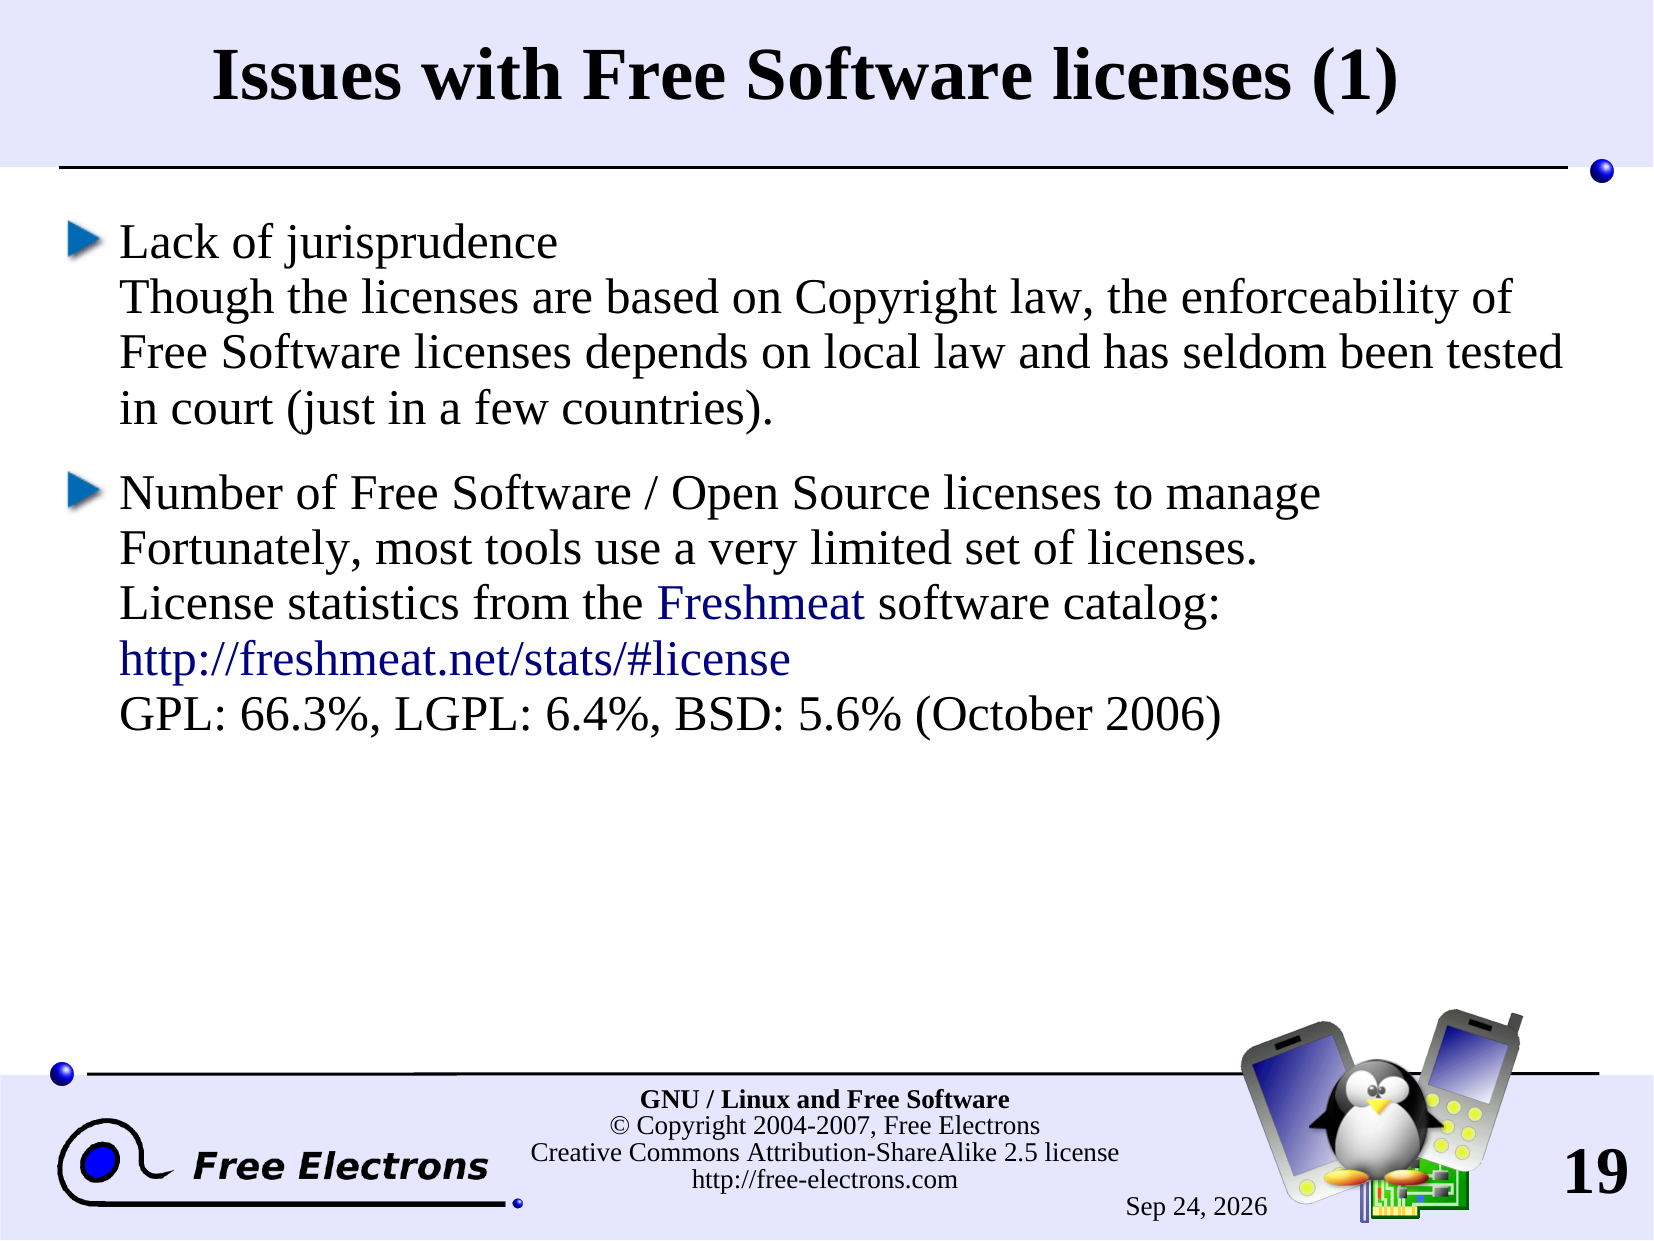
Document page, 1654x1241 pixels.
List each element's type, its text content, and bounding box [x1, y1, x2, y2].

title Issues with Free Software licenses (1) [60, 25, 1551, 124]
picture [1230, 1064, 1522, 1241]
picture [50, 1107, 527, 1216]
list Lack of jurisprudence Though the licenses are based on Copyright law, the enforceability of Free Software licenses depends on local law and has seldom been tested in court (just in a few countries). Number of Free Software / Open Source licenses to manage Fortunately, most tools use a very limited set of licenses. License statistics from the Freshmeat software catalog: http://freshmeat.net/stats/#license GPL: 66.3%, LGPL: 6.4%, BSD: 5.6% (October 2006) [48, 213, 1572, 1064]
